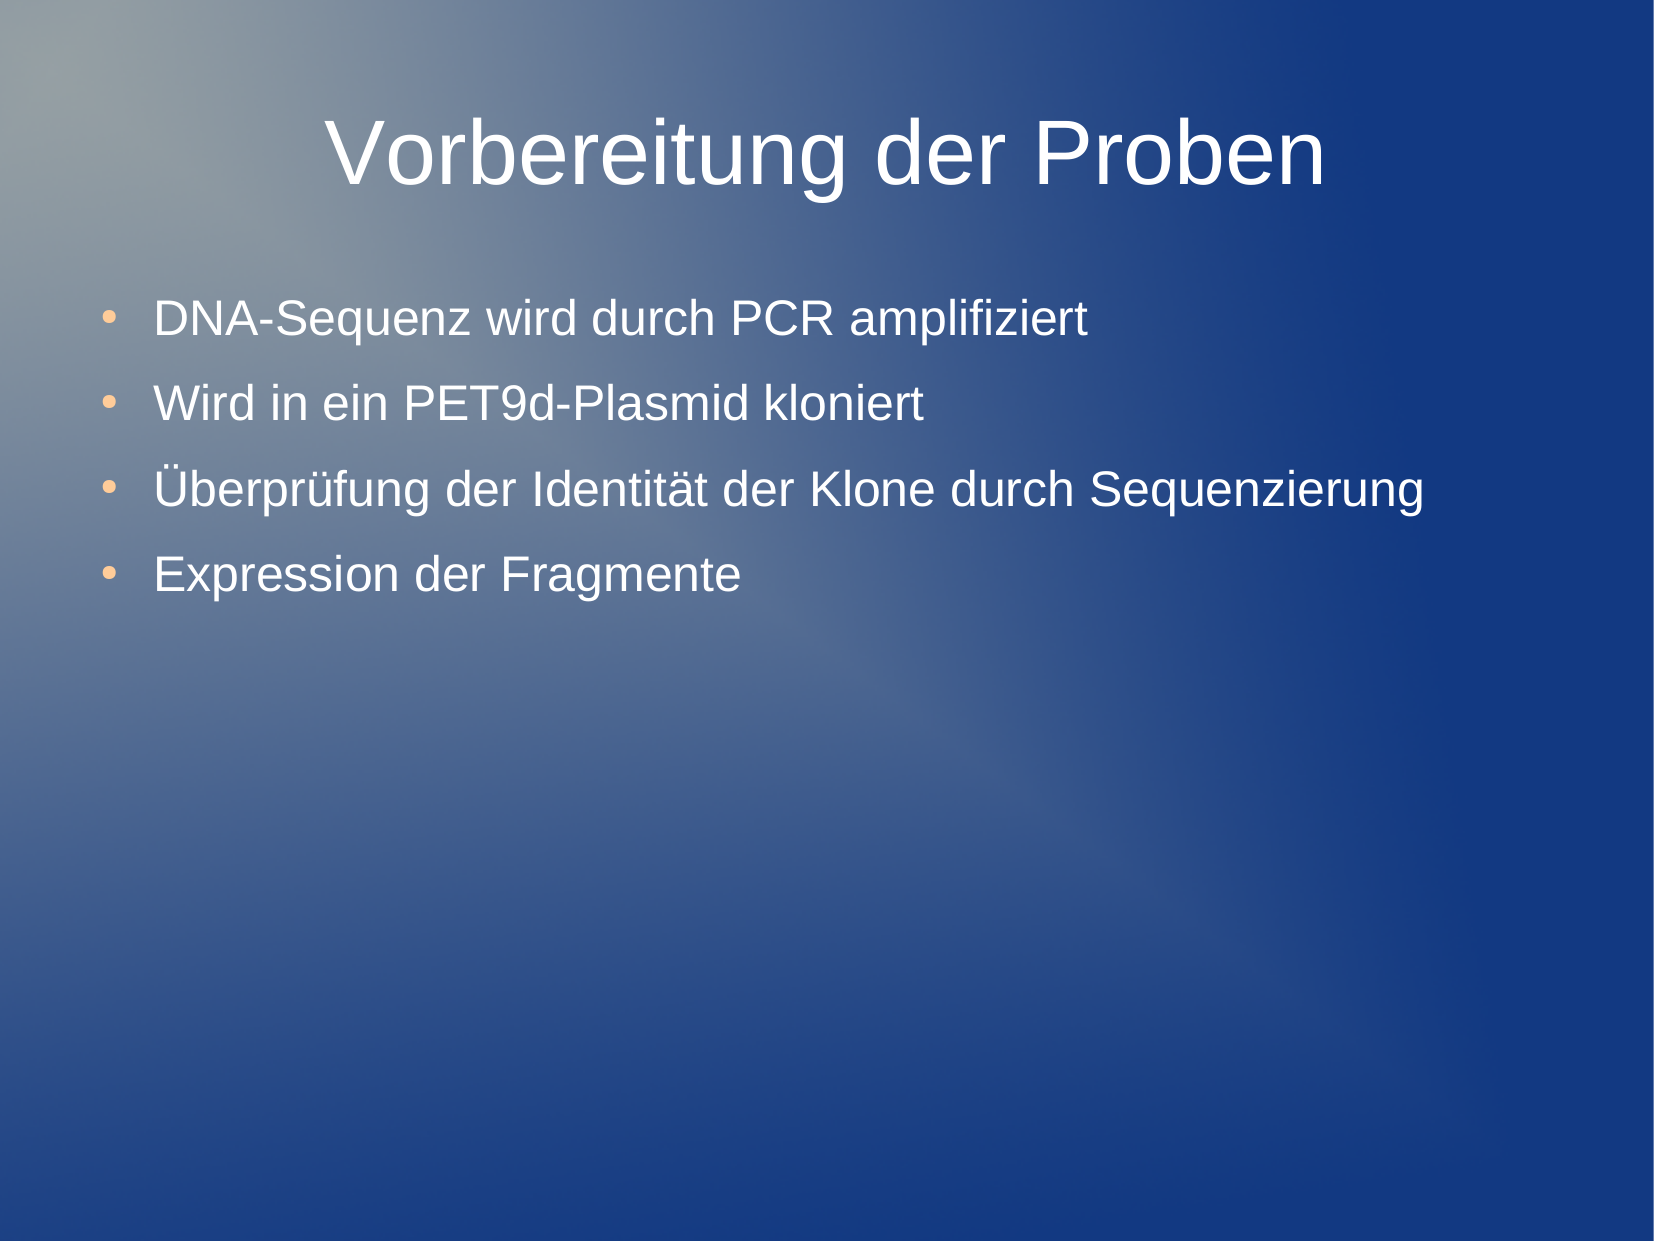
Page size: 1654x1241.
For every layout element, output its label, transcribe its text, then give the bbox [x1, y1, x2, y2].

picture [0, 0, 1654, 1241]
list DNA-Sequenz wird durch PCR amplifiziert Wird in ein PET9d-Plasmid kloniert Überprüfung der Identität der Klone durch Sequenzierung Expression der Fragmente [82, 290, 1571, 1109]
title Vorbereitung der Proben [82, 49, 1571, 257]
